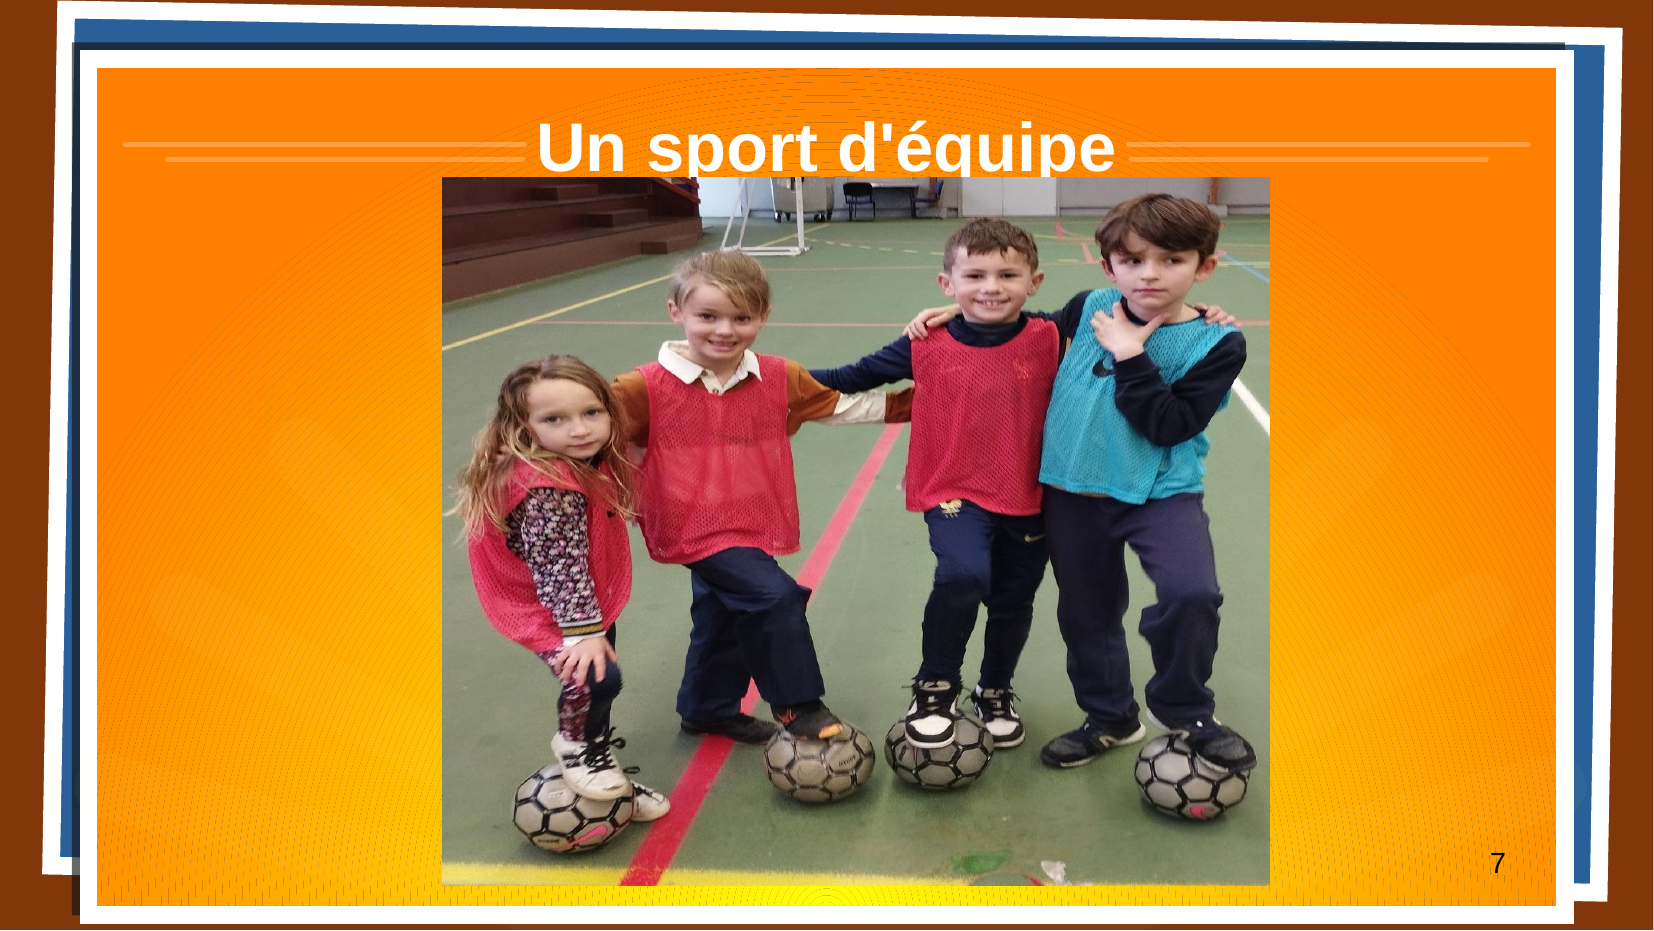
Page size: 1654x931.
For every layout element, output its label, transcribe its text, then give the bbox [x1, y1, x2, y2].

title Un sport d'équipe [531, 70, 1123, 177]
picture [442, 177, 1270, 886]
